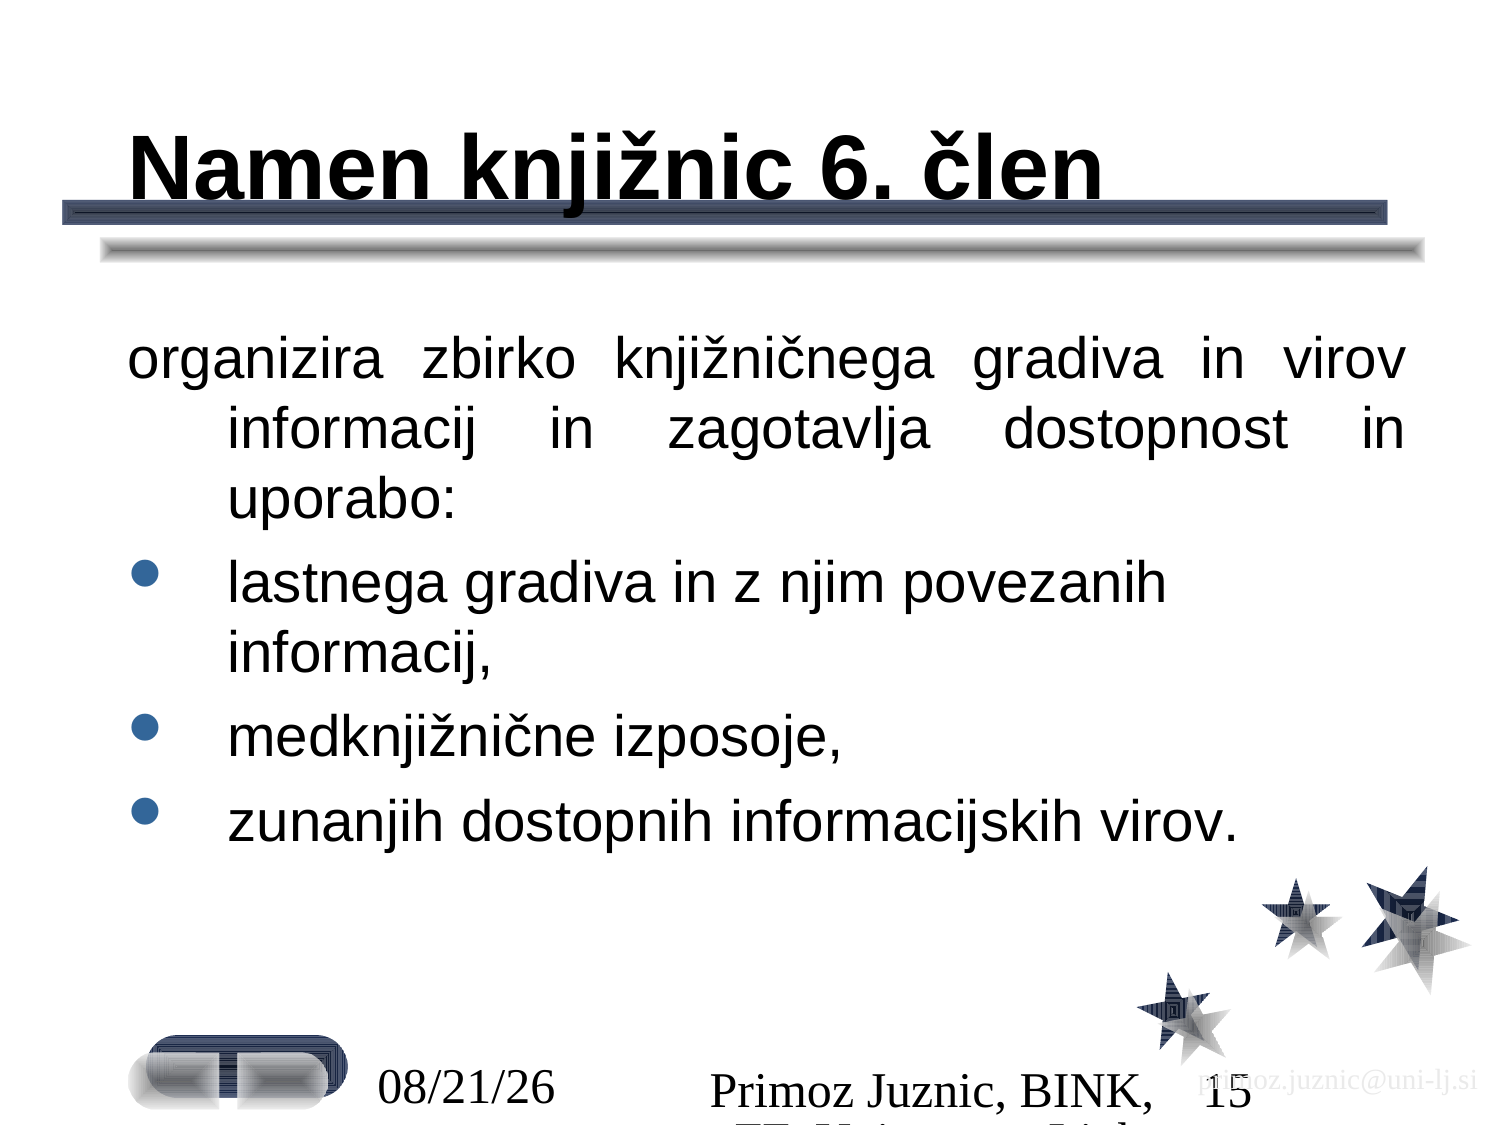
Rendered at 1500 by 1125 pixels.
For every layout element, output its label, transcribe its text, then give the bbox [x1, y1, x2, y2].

list organizira zbirko knjižničnega gradiva in virov informacij in zagotavlja dostopnost in uporabo: lastnega gradiva in z njim povezanih informacij, medknjižnične izposoje, zunanjih dostopnih informacijskih virov. [112, 312, 1424, 988]
title Namen knjižnic 6. člen [112, 37, 1388, 225]
